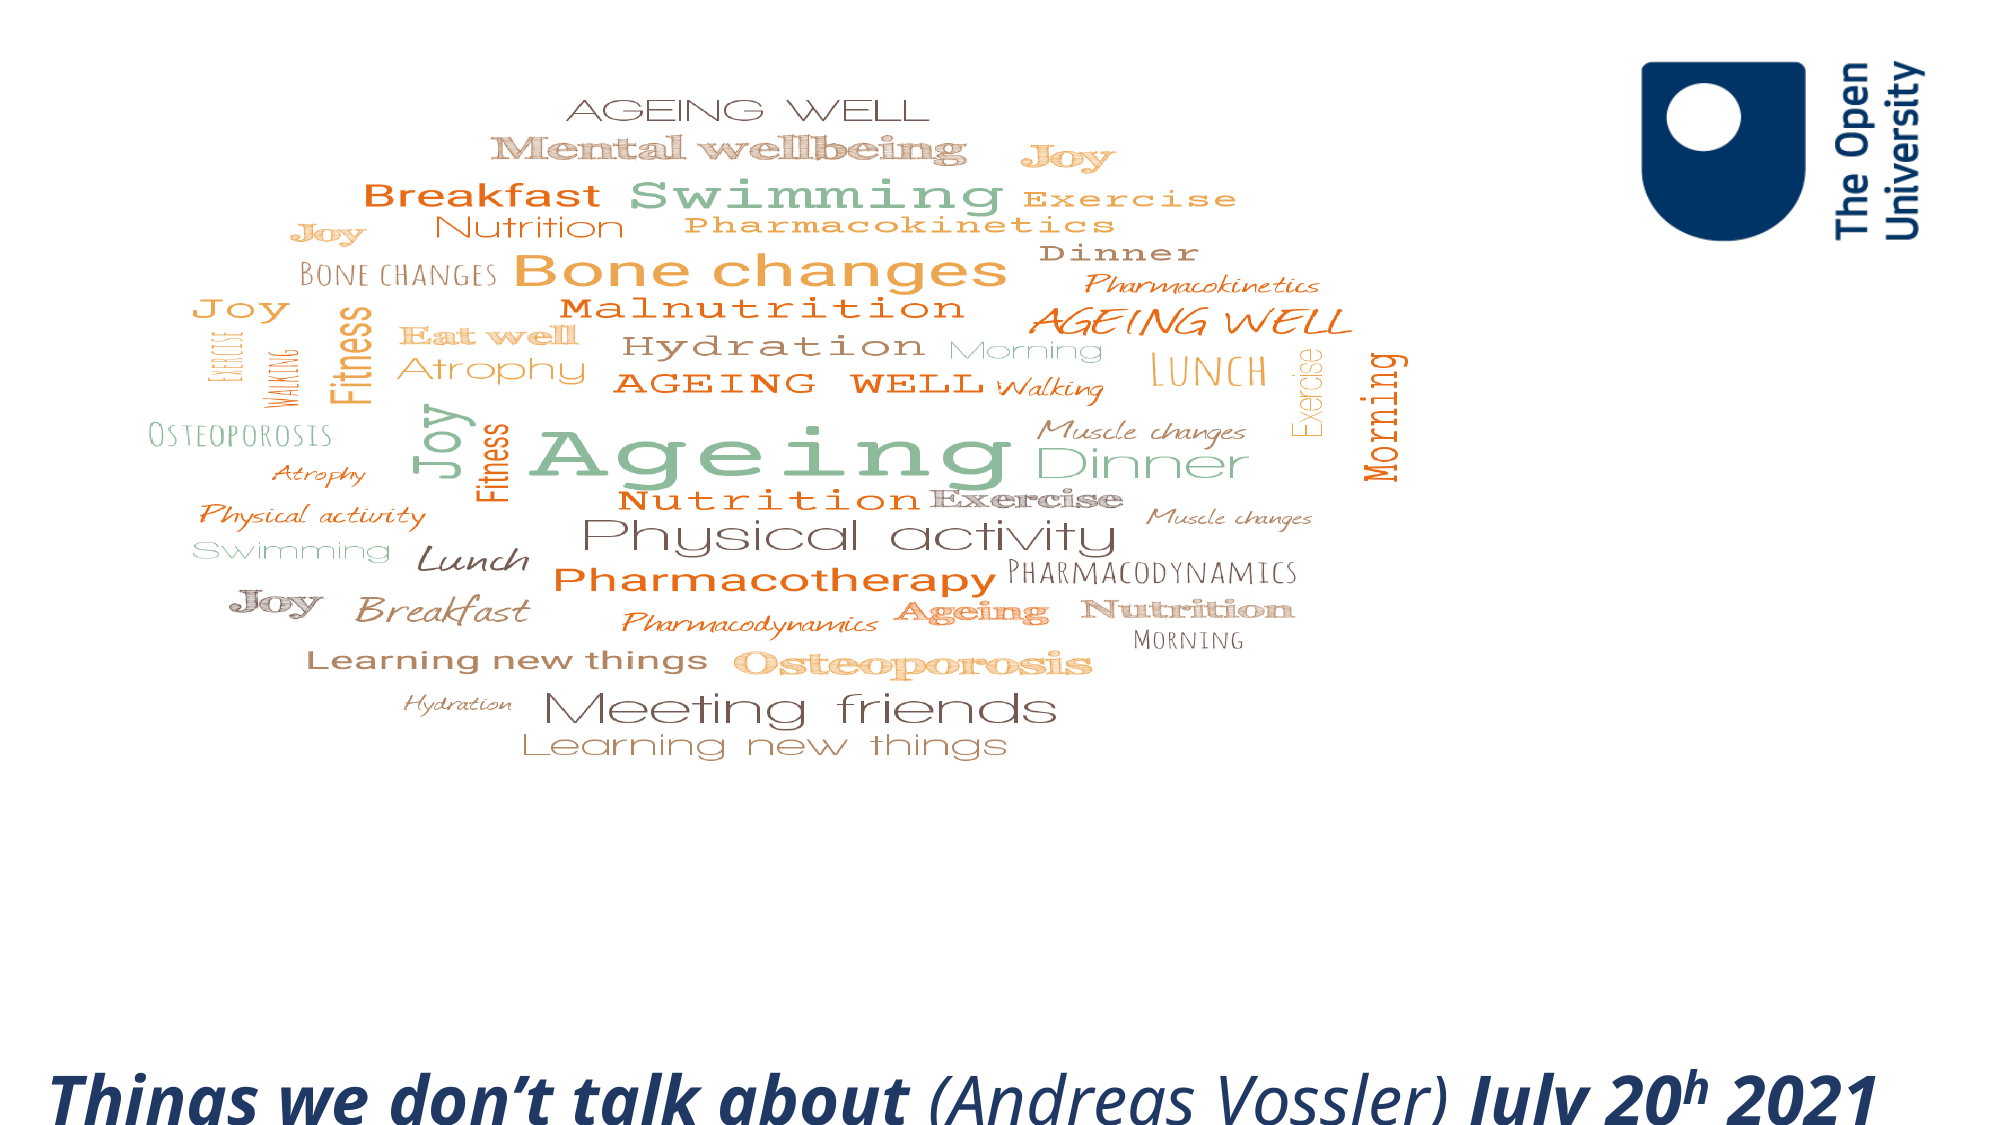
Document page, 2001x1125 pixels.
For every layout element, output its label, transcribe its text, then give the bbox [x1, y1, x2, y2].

title Things we don’t talk about (Andreas Vossler) July 20h 2021 [0, 828, 1963, 1125]
picture [1640, 58, 1927, 244]
picture [91, 58, 1446, 802]
